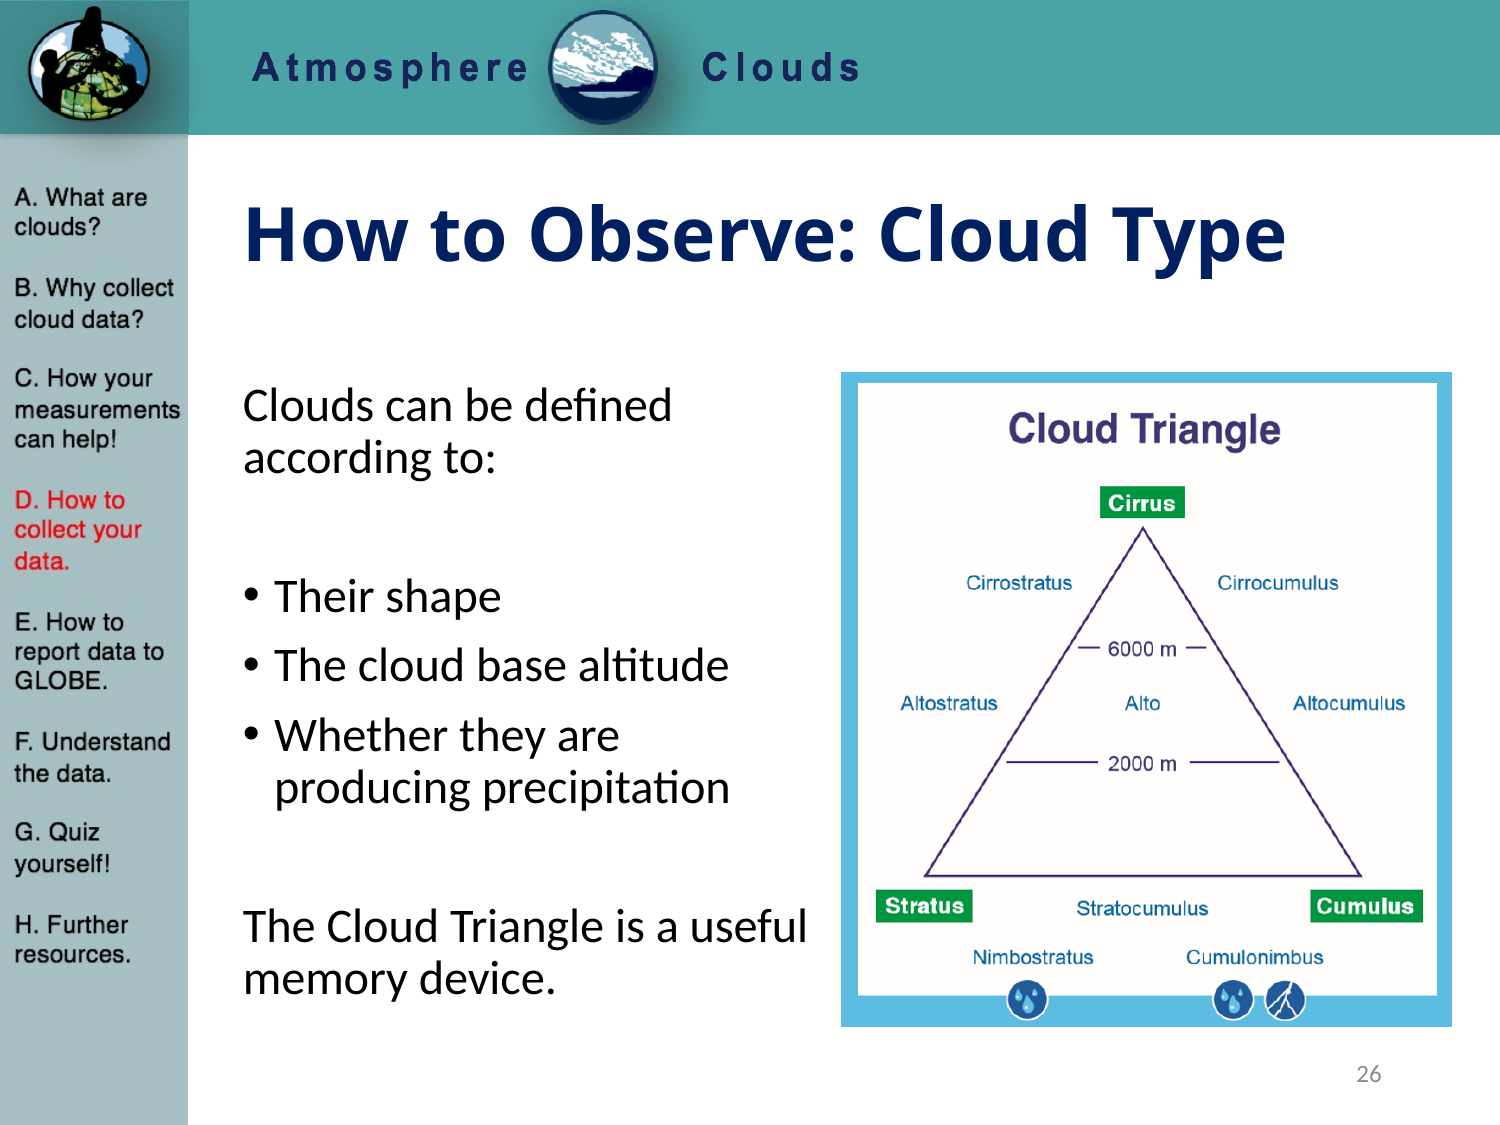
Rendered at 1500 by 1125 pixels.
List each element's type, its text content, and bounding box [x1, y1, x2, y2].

picture [0, 0, 1500, 1125]
slide_number <number> [1059, 1042, 1397, 1103]
picture [841, 372, 1452, 1027]
list Clouds can be defined according to: Their shape The cloud base altitude Whether they are producing precipitation The Cloud Triangle is a useful memory device. [228, 372, 841, 1014]
title How to Observe: Cloud Type [228, 155, 1397, 319]
